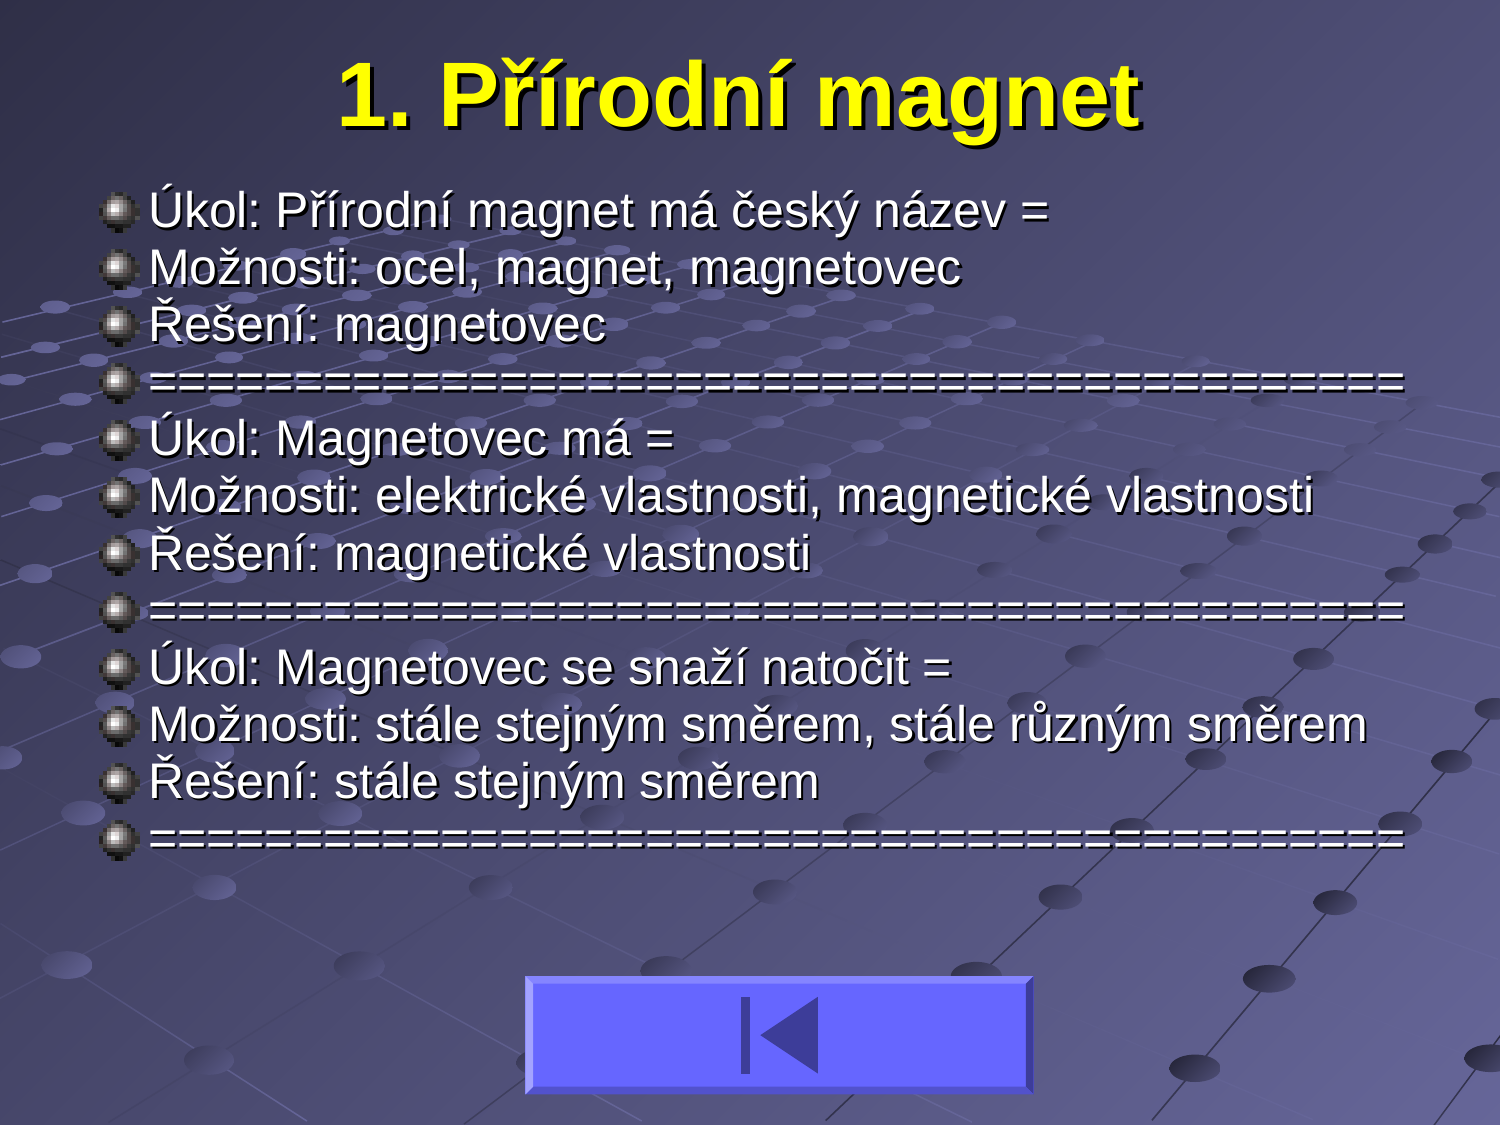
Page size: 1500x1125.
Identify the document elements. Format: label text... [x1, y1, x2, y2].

text_box [526, 976, 1034, 1095]
list Úkol: Přírodní magnet má český název = Možnosti: ocel, magnet, magnetovec Řešení: magnetovec =========================================== Úkol: Magnetovec má = Možnosti: elektrické vlastnosti, magnetické vlastnosti Řešení: magnetické vlastnosti =========================================== Úkol: Magnetovec se snaží natočit = Možnosti: stále stejným směrem, stále různým směrem Řešení: stále stejným směrem =========================================== [76, 184, 1427, 929]
title 1. Přírodní magnet [76, 30, 1427, 159]
